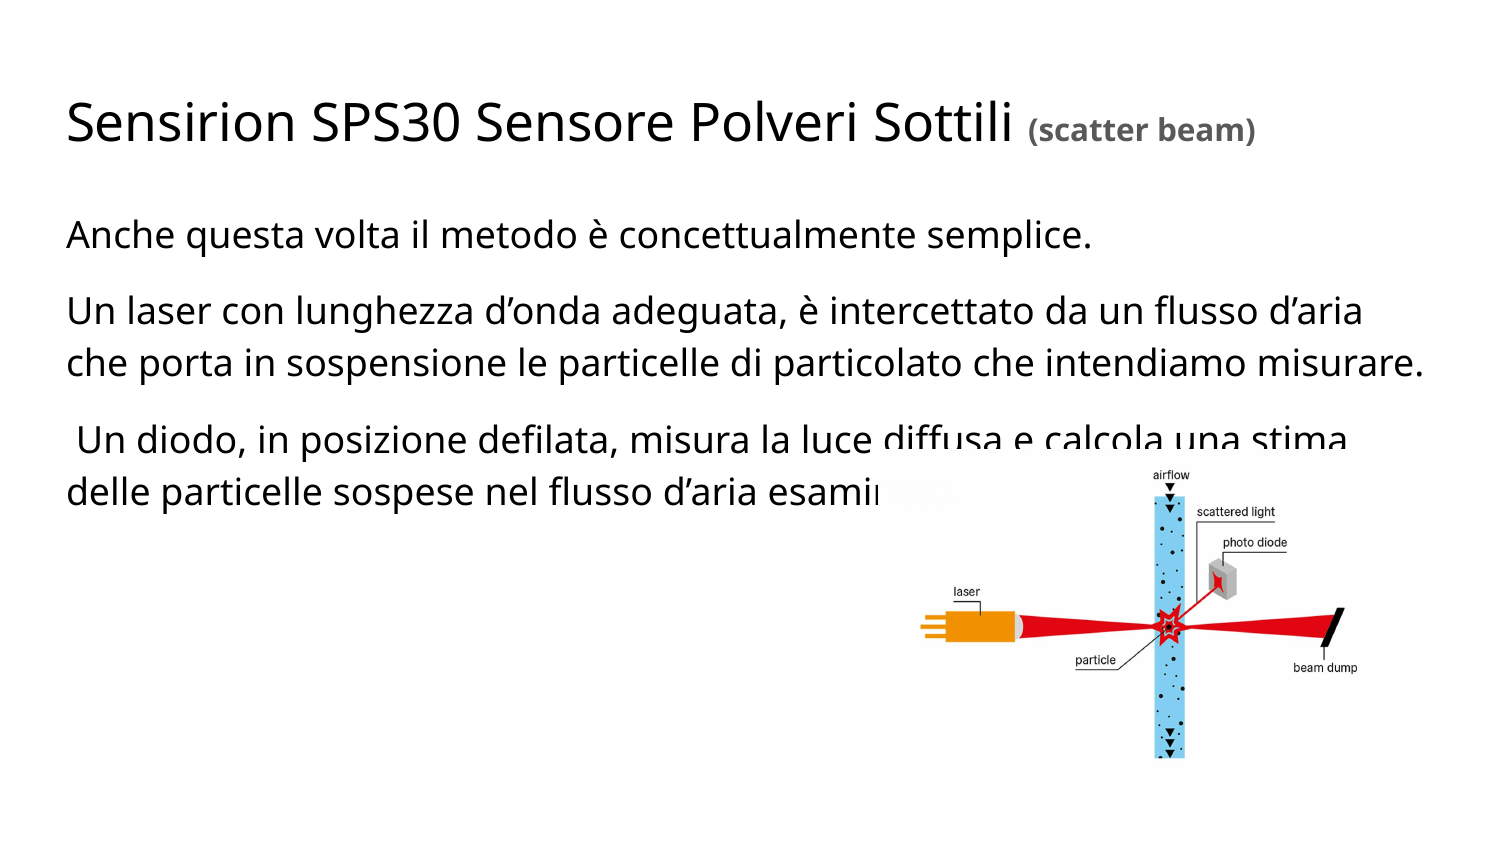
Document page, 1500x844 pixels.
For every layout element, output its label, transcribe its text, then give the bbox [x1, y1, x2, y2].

list Anche questa volta il metodo è concettualmente semplice. Un laser con lunghezza d’onda adeguata, è intercettato da un flusso d’aria che porta in sospensione le particelle di particolato che intendiamo misurare. Un diodo, in posizione defilata, misura la luce diffusa e calcola una stima delle particelle sospese nel flusso d’aria esaminato. [51, 189, 1449, 750]
picture [878, 449, 1459, 777]
title Sensirion SPS30 Sensore Polveri Sottili (scatter beam) [51, 72, 1449, 167]
